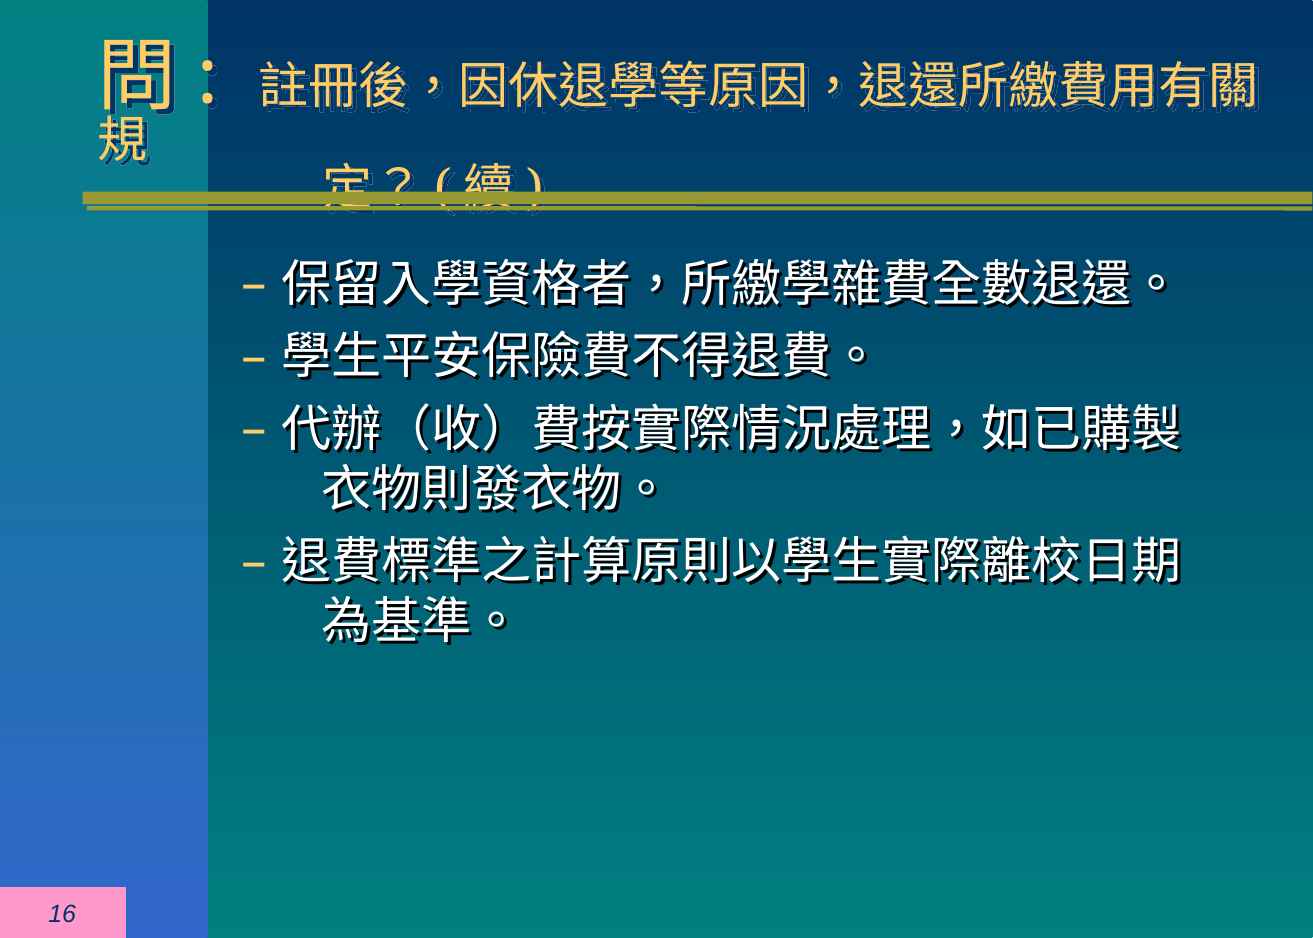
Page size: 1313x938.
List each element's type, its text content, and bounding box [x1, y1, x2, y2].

text_box [0, 0, 207, 938]
list 保留入學資格者，所繳學雜費全數退還。 學生平安保險費不得退費。 代辦（收）費按實際情況處理，如已購製衣物則發衣物。 退費標準之計算原則以學生實際離校日期為基準。 [99, 244, 1201, 844]
title 問: 註冊後，因休退學等原因，退還所繳費用有關規 定？(續) [84, 36, 1280, 188]
text_box 16 [0, 887, 125, 938]
